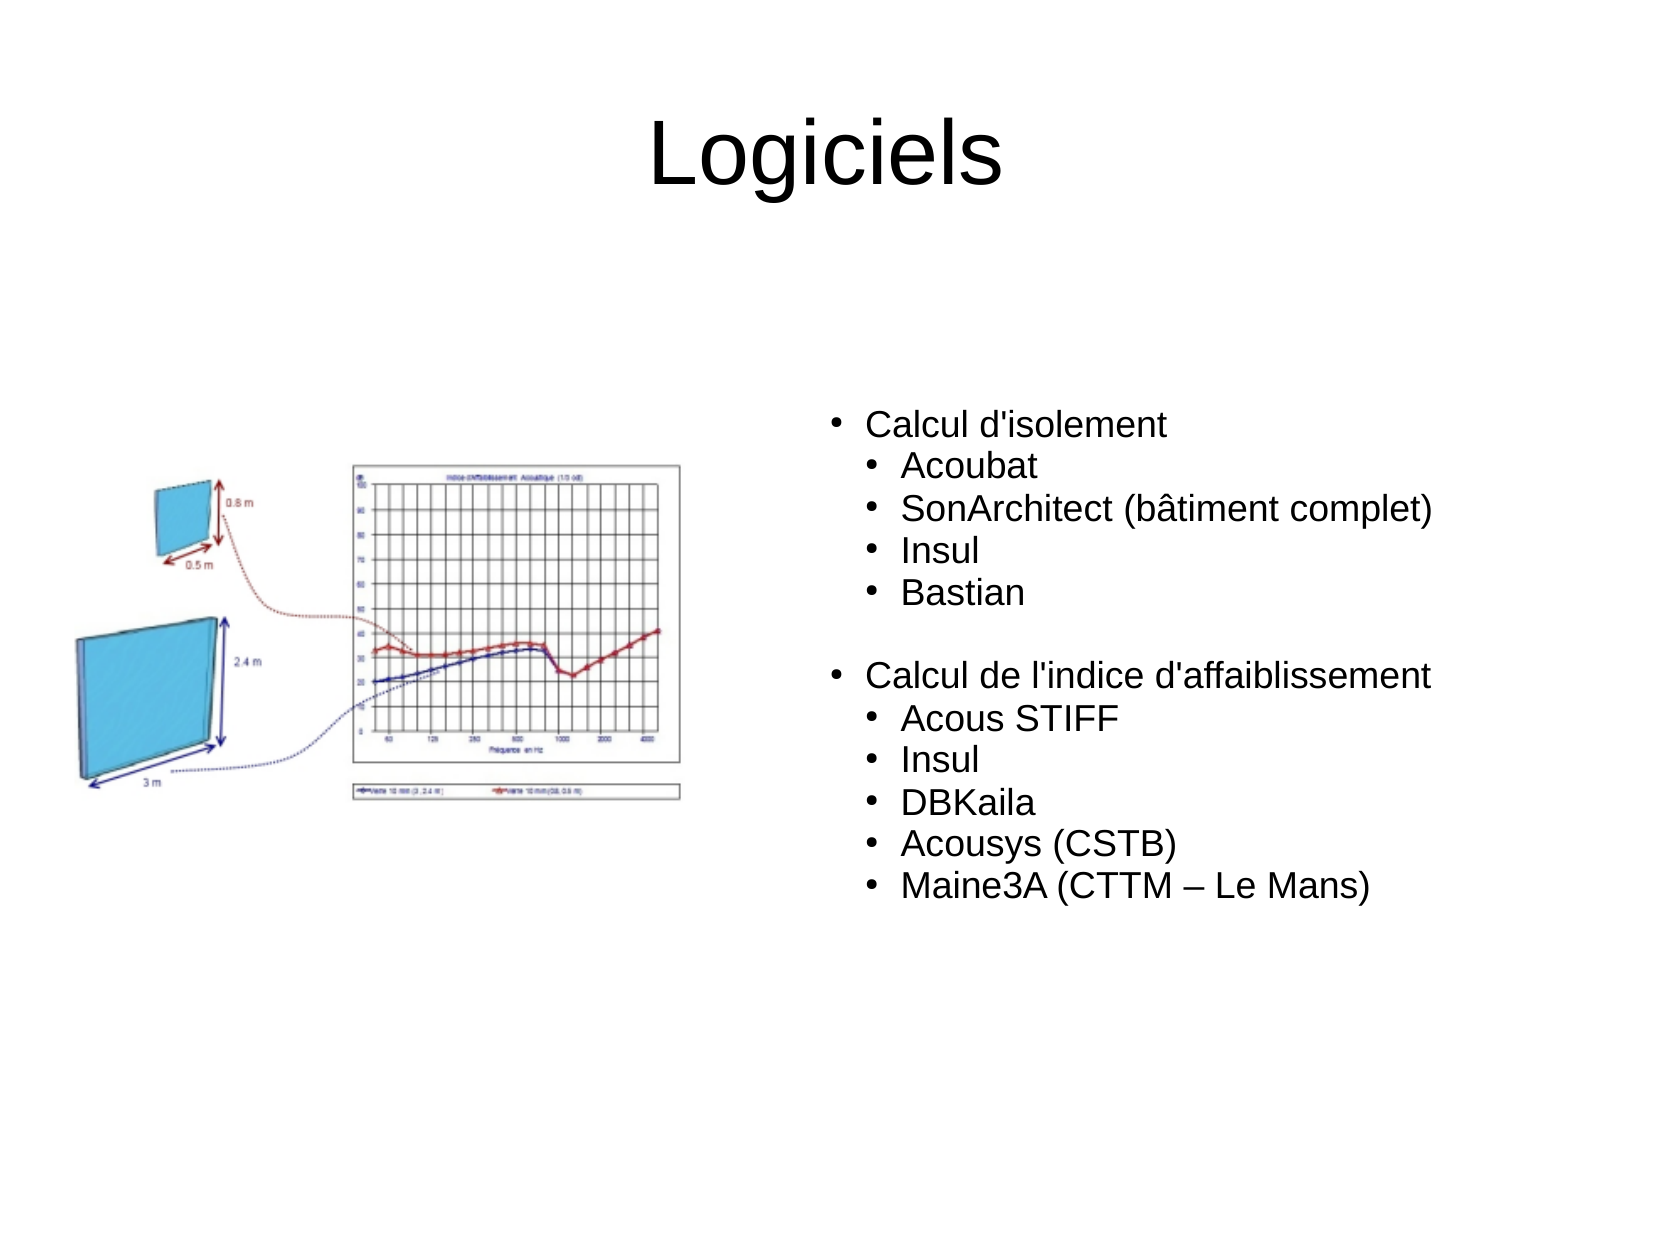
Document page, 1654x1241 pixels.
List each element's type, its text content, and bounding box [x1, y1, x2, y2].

picture [65, 460, 686, 804]
title Logiciels [82, 49, 1571, 257]
text_box Calcul d'isolement Acoubat SonArchitect (bâtiment complet) Insul Bastian Calcul de l'indice d'affaiblissement Acous STIFF Insul DBKaila Acousys (CSTB) Maine3A (CTTM – Le Mans) [814, 395, 1449, 915]
